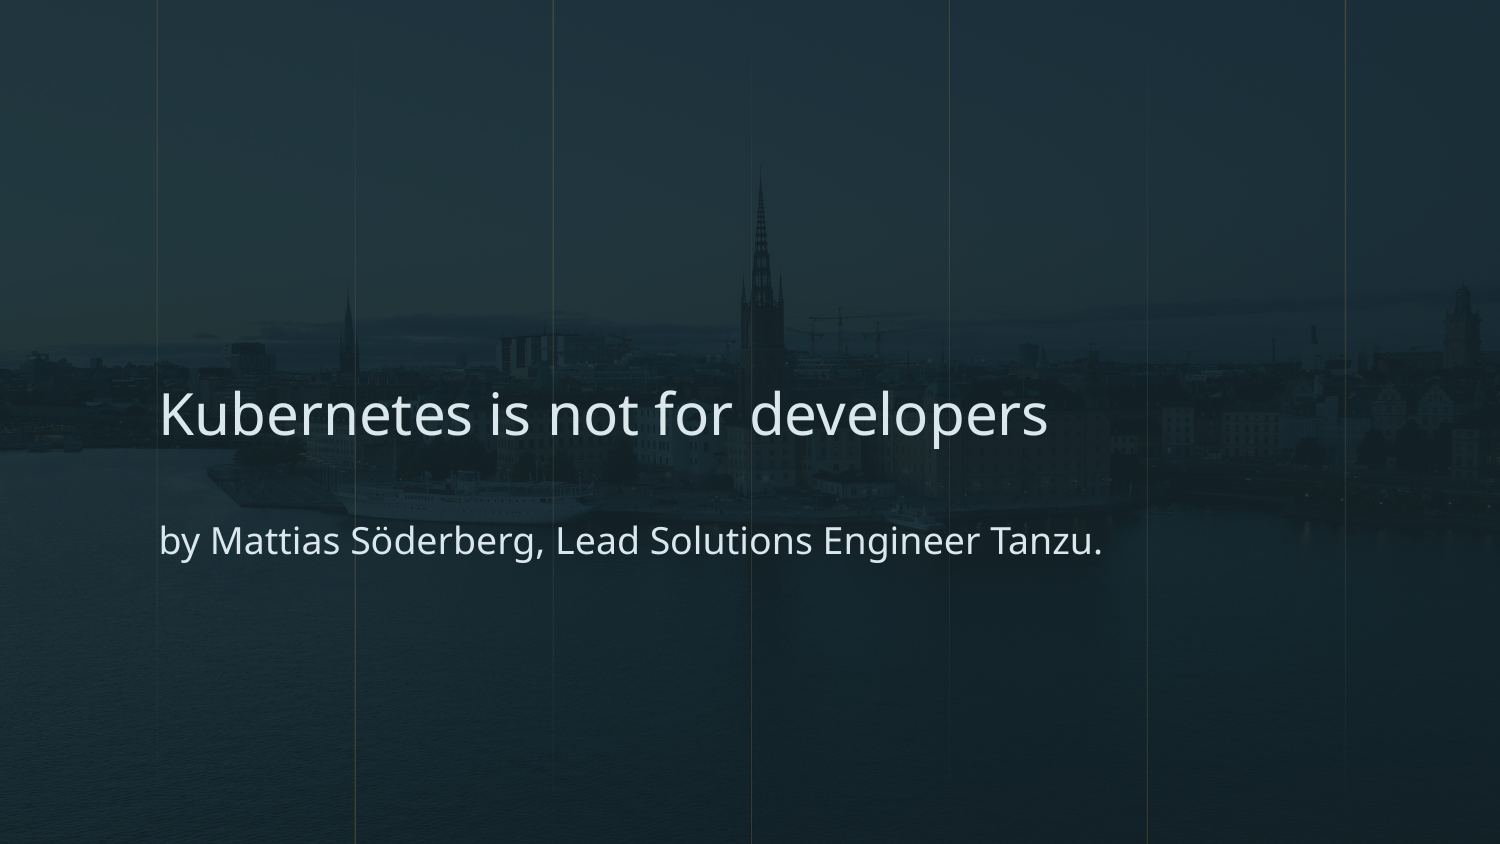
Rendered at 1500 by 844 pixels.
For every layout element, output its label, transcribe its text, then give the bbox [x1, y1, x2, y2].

picture [0, 0, 1500, 844]
text_box Kubernetes is not for developers by Mattias Söderberg, Lead Solutions Engineer Tanzu. [143, 361, 1211, 591]
